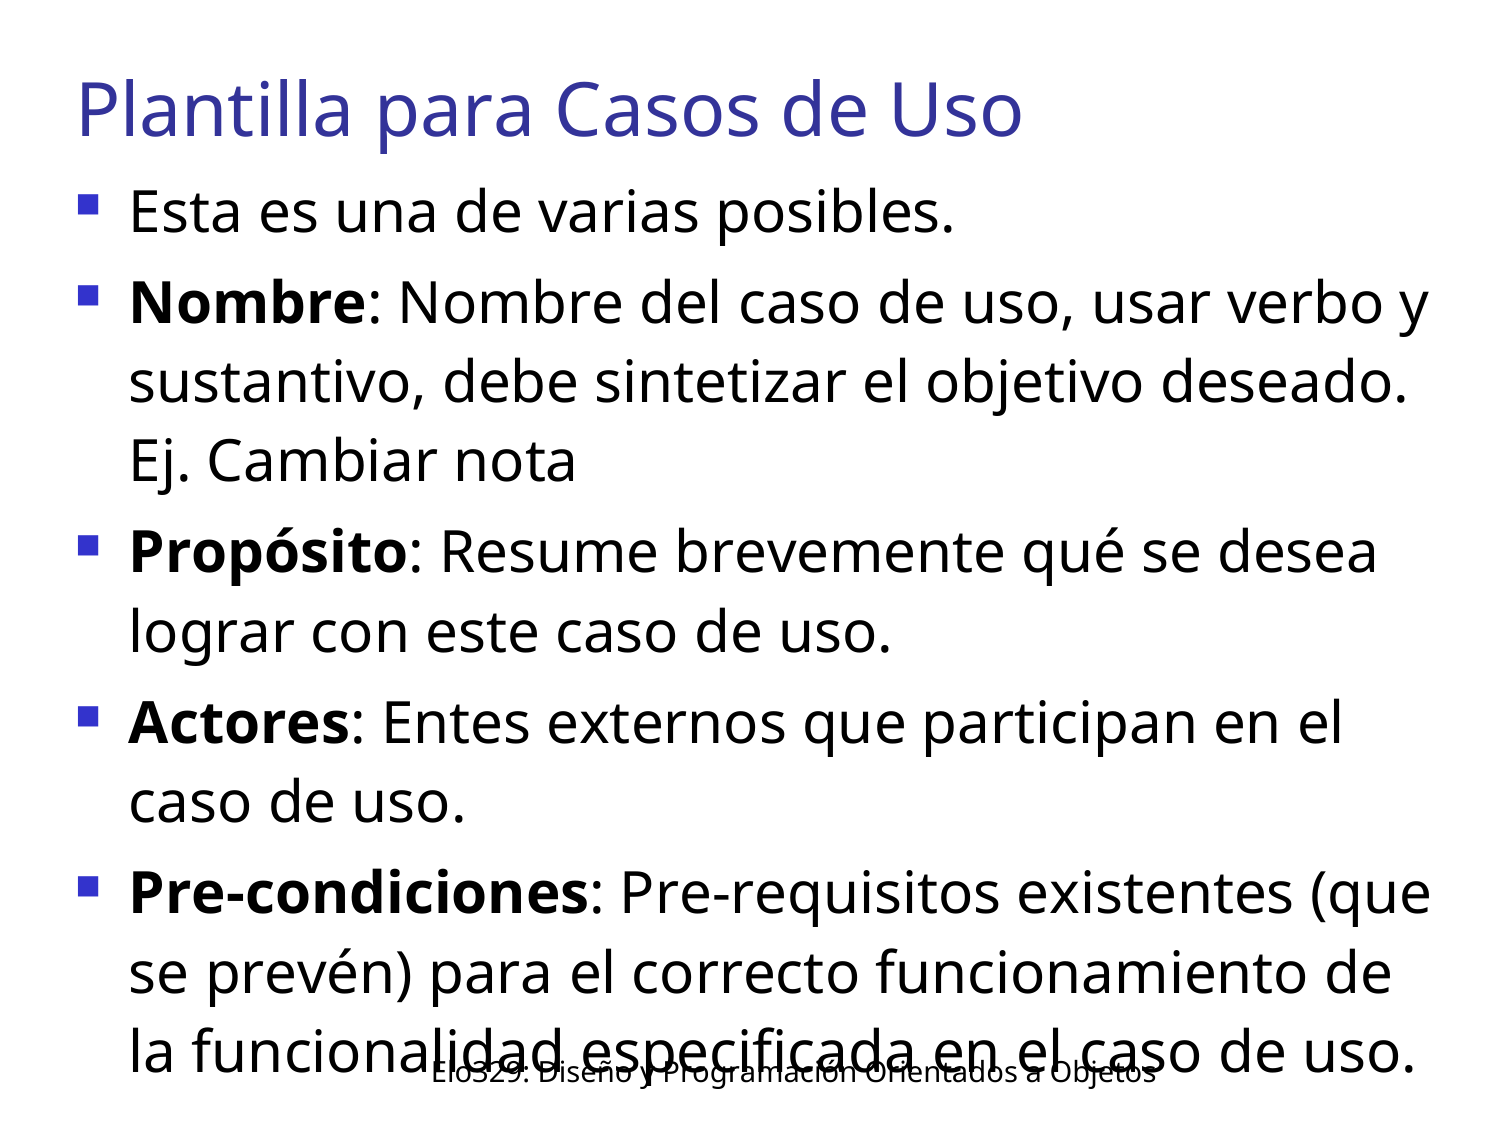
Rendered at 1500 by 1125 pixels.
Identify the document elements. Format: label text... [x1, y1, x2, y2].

title Plantilla para Casos de Uso [75, 25, 1449, 188]
list Esta es una de varias posibles. Nombre: Nombre del caso de uso, usar verbo y sustantivo, debe sintetizar el objetivo deseado. Ej. Cambiar nota Propósito: Resume brevemente qué se desea lograr con este caso de uso. Actores: Entes externos que participan en el caso de uso. Pre-condiciones: Pre-requisitos existentes (que se prevén) para el correcto funcionamiento de la funcionalidad especificada en el caso de uso. [75, 169, 1446, 1052]
